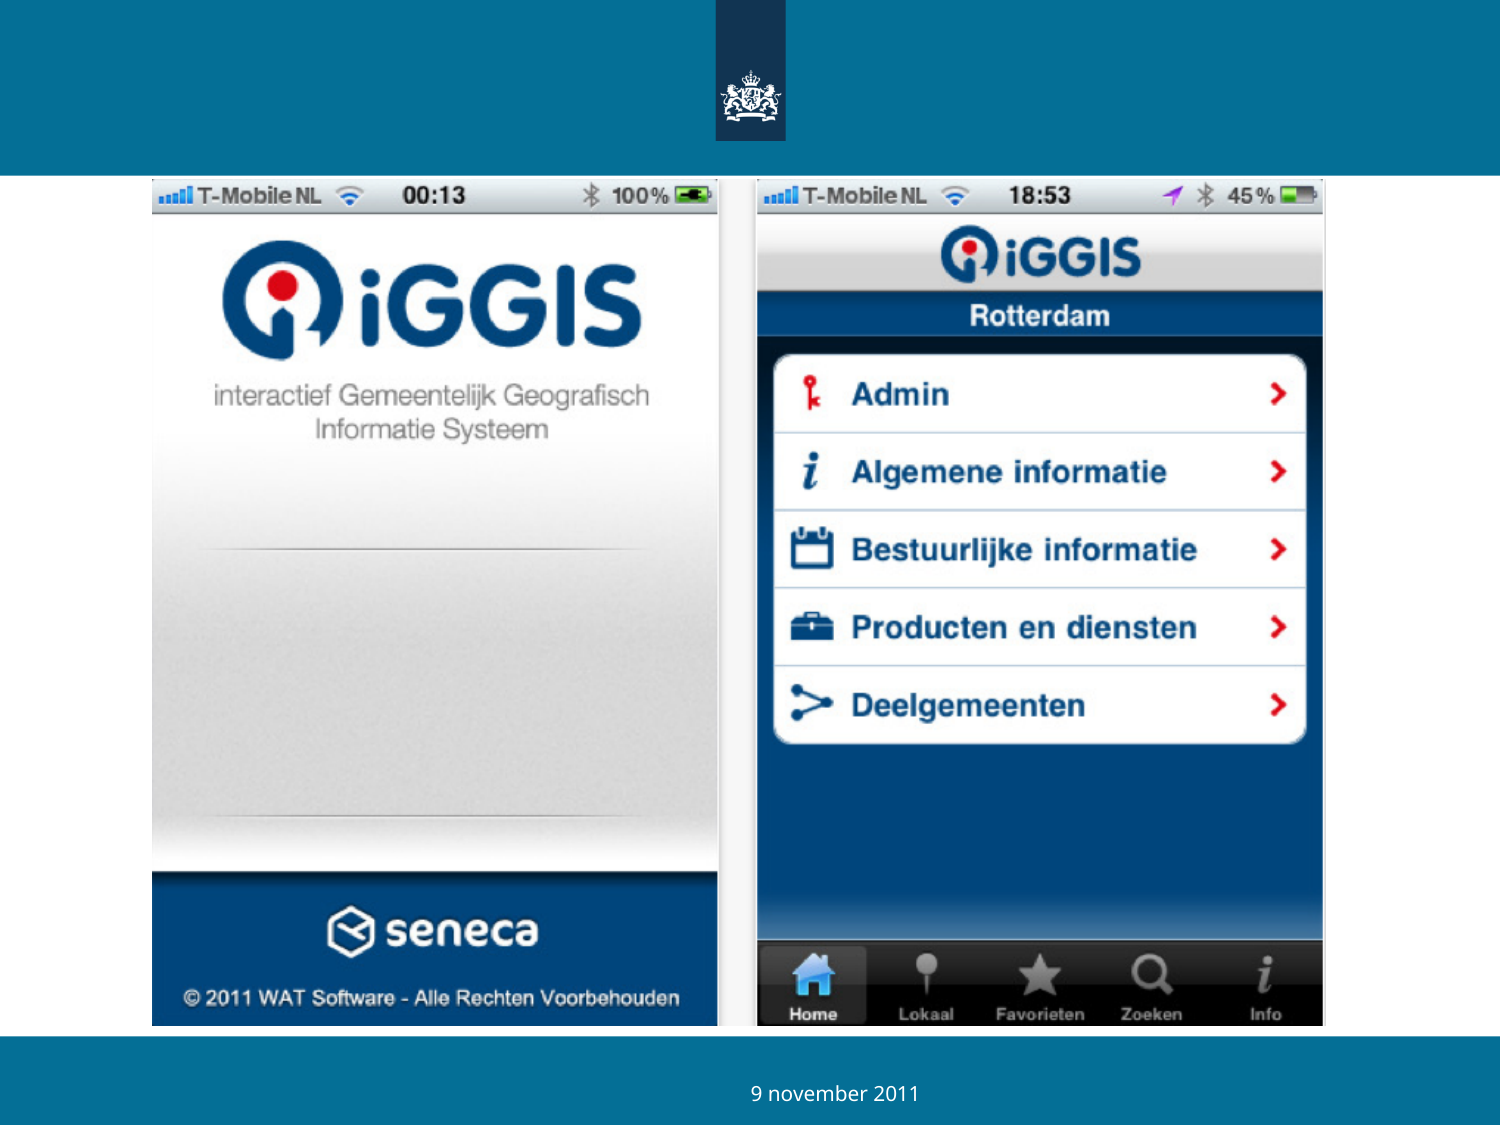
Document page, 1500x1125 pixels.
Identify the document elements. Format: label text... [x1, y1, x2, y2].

text_box 9 november 2011 [735, 1072, 1418, 1125]
picture [152, 179, 1326, 1026]
picture [717, 0, 785, 140]
